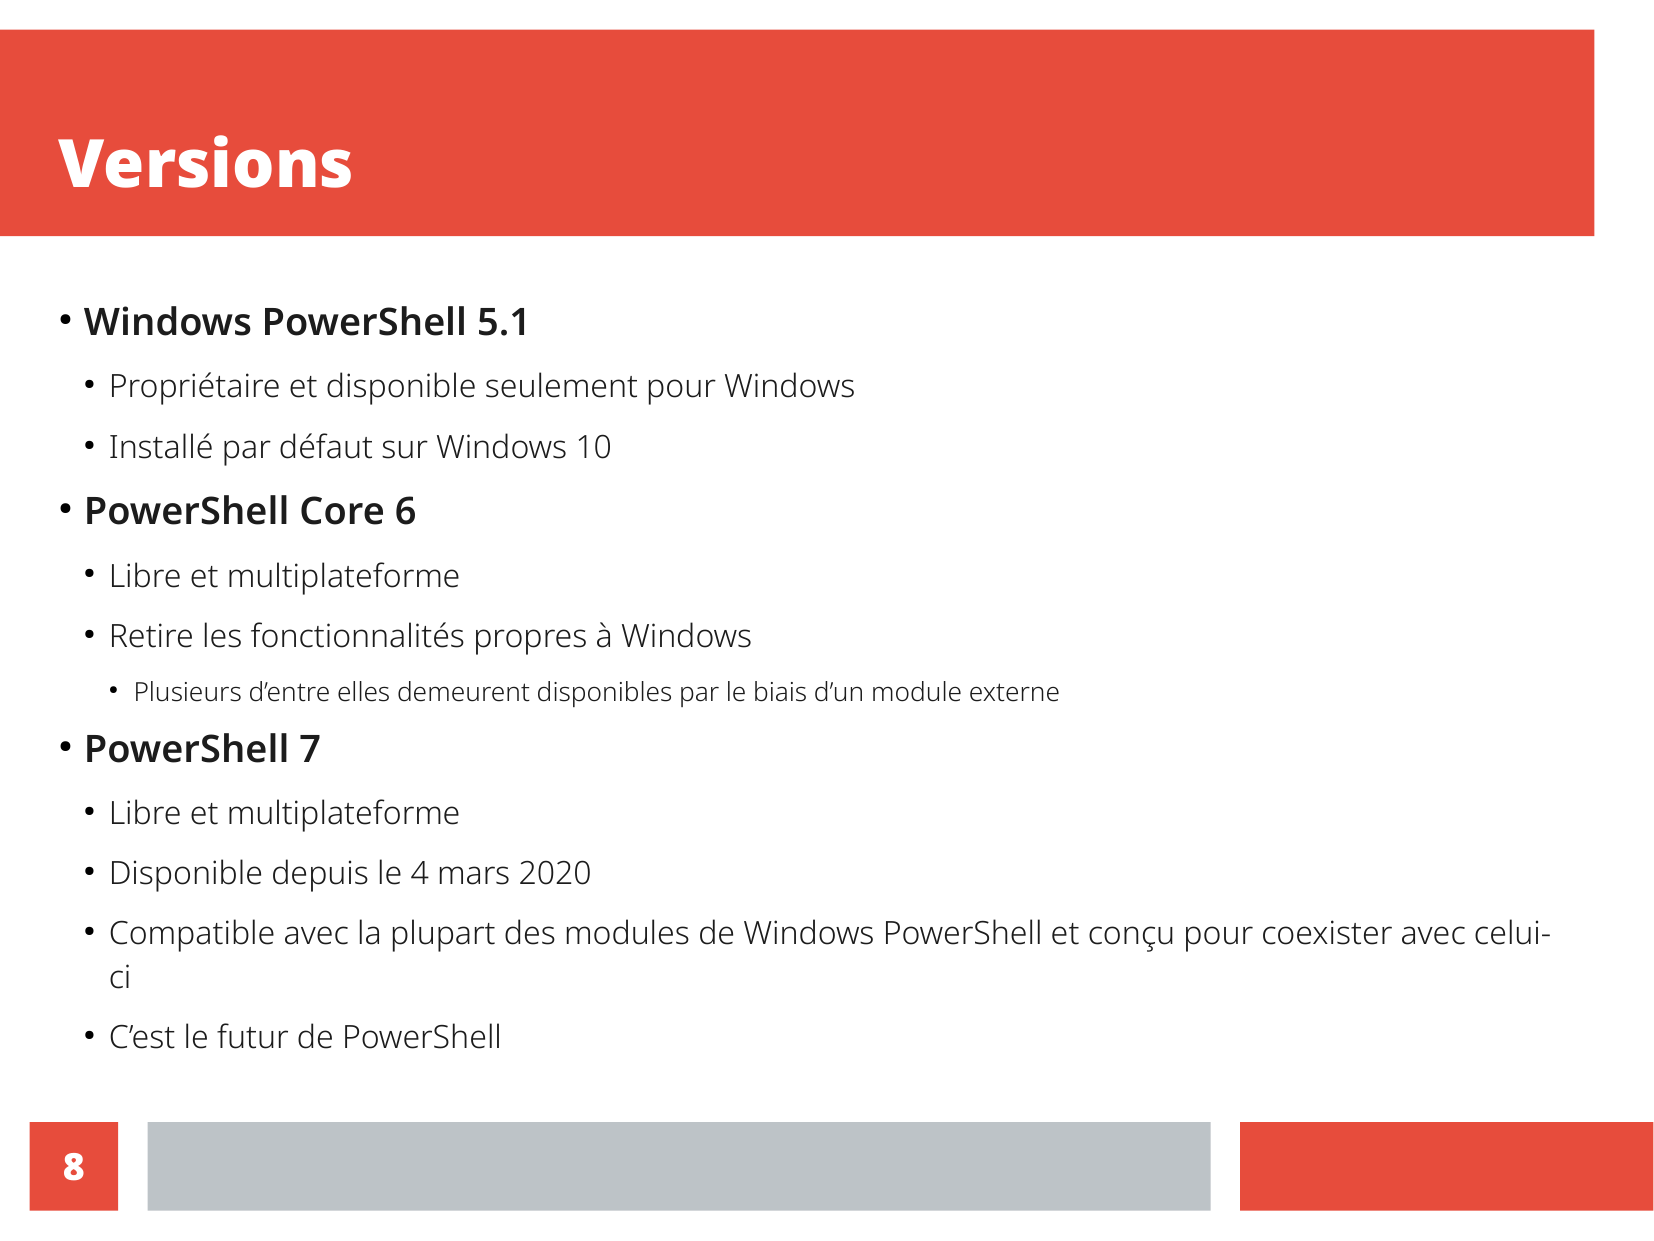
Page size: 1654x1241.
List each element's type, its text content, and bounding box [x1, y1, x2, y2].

title Versions [59, 59, 1595, 207]
list Windows PowerShell 5.1 Propriétaire et disponible seulement pour Windows Installé par défaut sur Windows 10 PowerShell Core 6 Libre et multiplateforme Retire les fonctionnalités propres à Windows Plusieurs d’entre elles demeurent disponibles par le biais d’un module externe PowerShell 7 Libre et multiplateforme Disponible depuis le 4 mars 2020 Compatible avec la plupart des modules de Windows PowerShell et conçu pour coexister avec celui-ci C’est le futur de PowerShell [59, 295, 1565, 1063]
